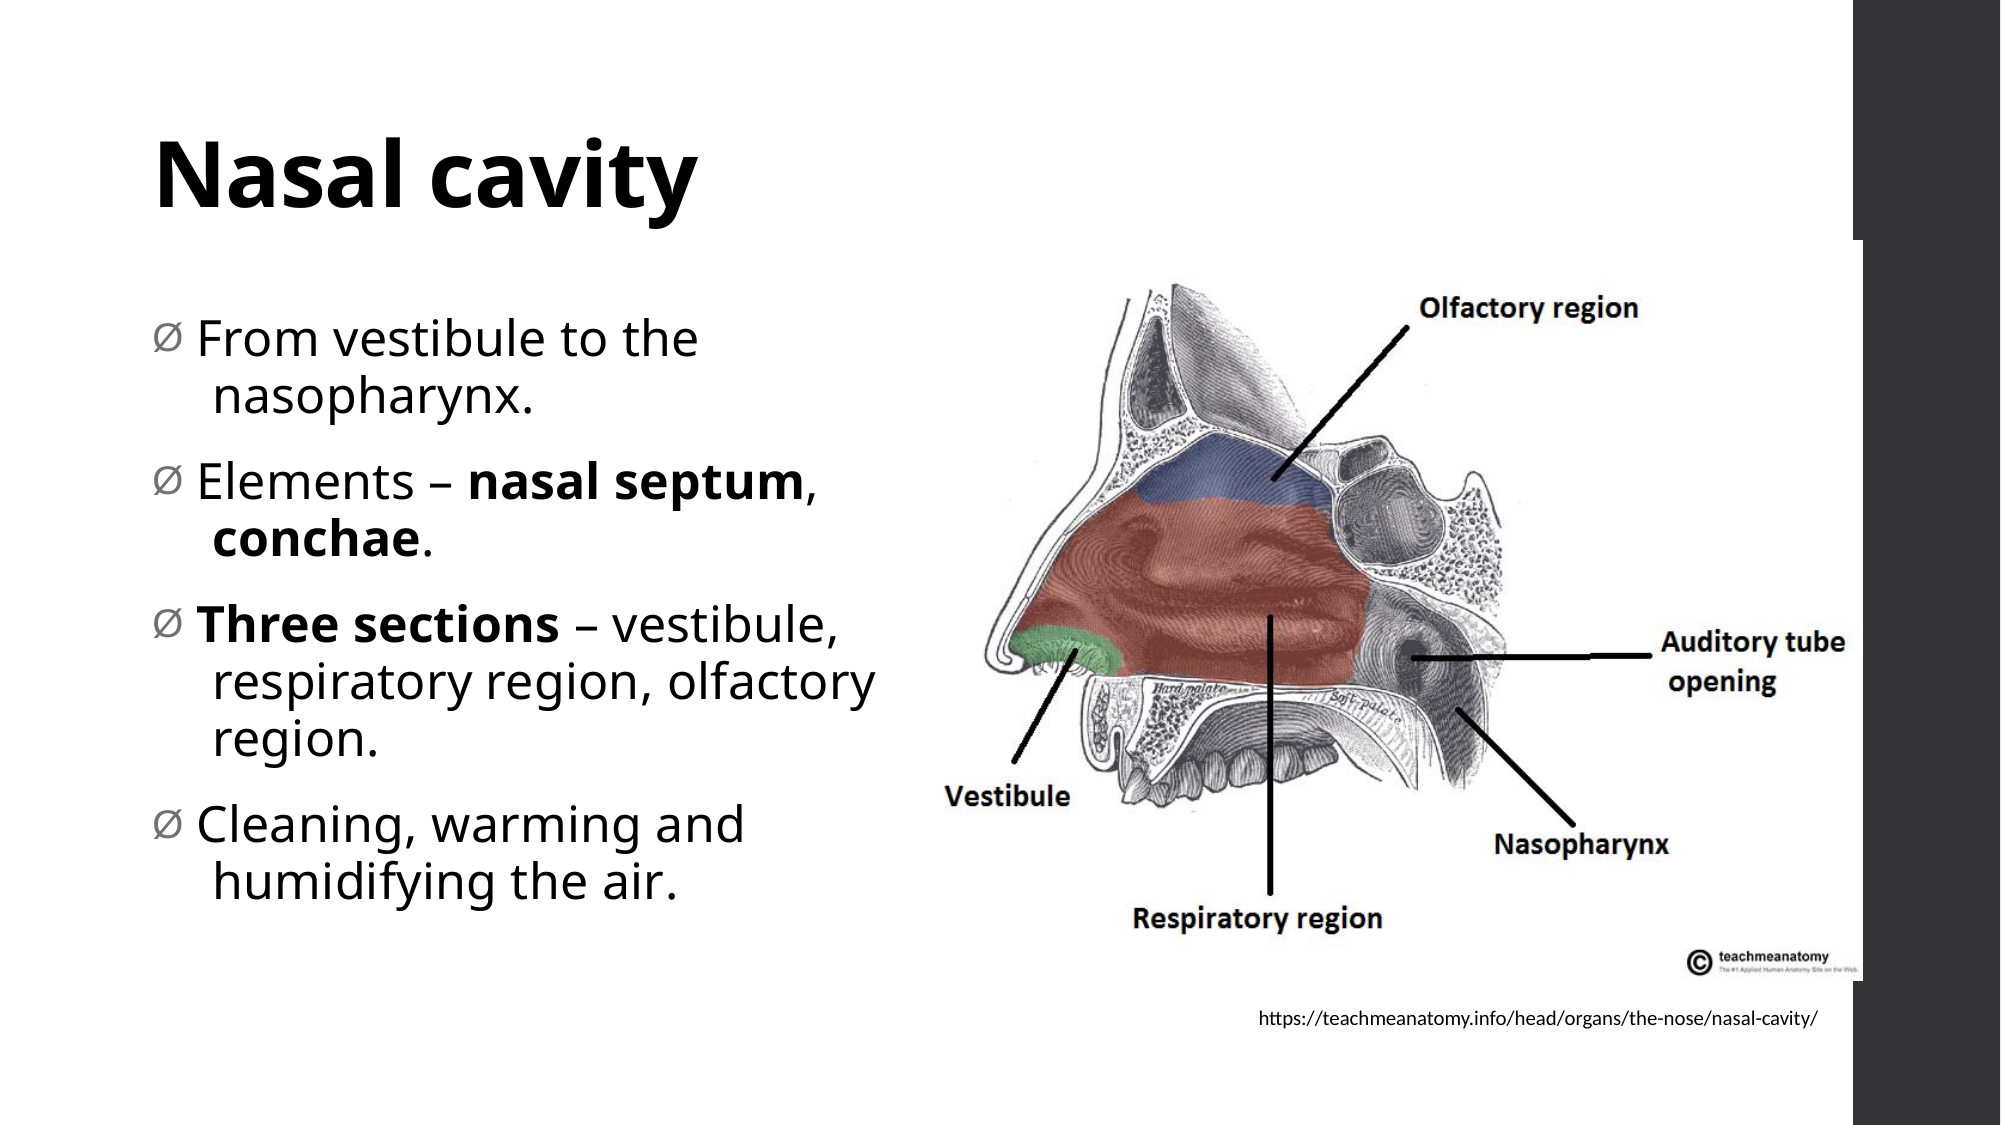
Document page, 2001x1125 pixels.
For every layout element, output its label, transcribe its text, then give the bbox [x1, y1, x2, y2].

picture [887, 240, 1863, 981]
text_box https://teachmeanatomy.info/head/organs/the-nose/nasal-cavity/ [1243, 996, 2000, 1038]
list From vestibule to the nasopharynx. Elements – nasal septum, conchae. Three sections – vestibule, respiratory region, olfactory region. Cleaning, warming and humidifying the air. [137, 303, 929, 1018]
title Nasal cavity [137, 60, 1797, 235]
